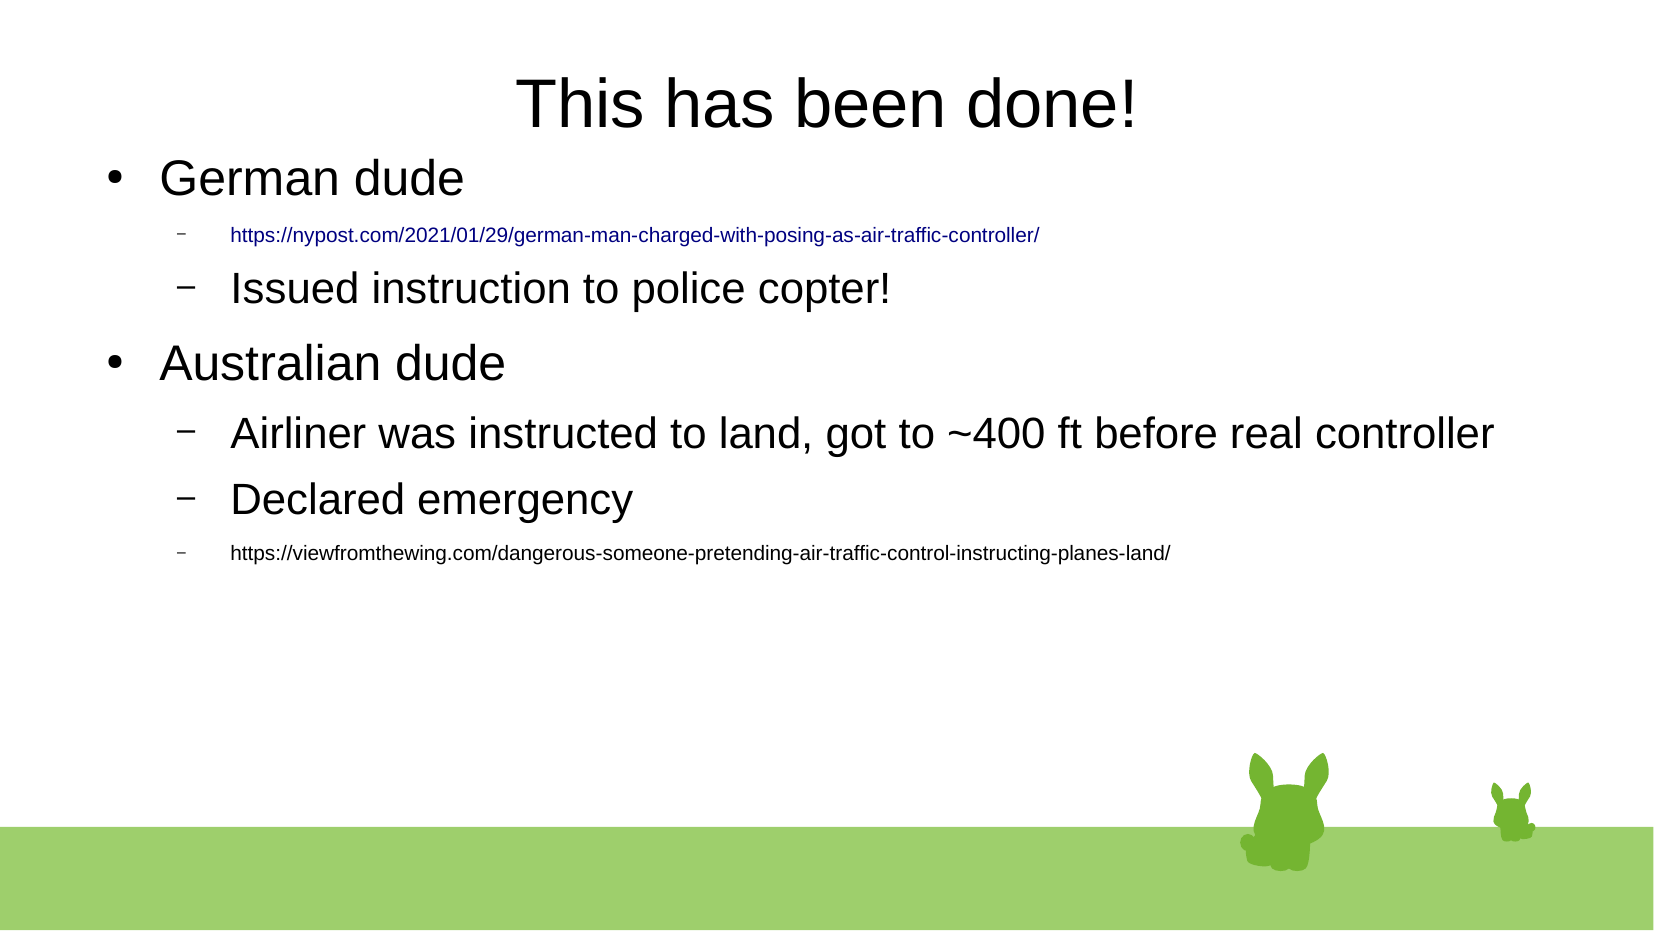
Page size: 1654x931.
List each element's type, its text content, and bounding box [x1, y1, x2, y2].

title This has been done! [88, 29, 1565, 150]
list German dude https://nypost.com/2021/01/29/german-man-charged-with-posing-as-air-traffic-controller/ Issued instruction to police copter! Australian dude Airliner was instructed to land, got to ~400 ft before real controller Declared emergency https://viewfromthewing.com/dangerous-someone-pretending-air-traffic-control-instructing-planes-land/ [88, 150, 1576, 751]
